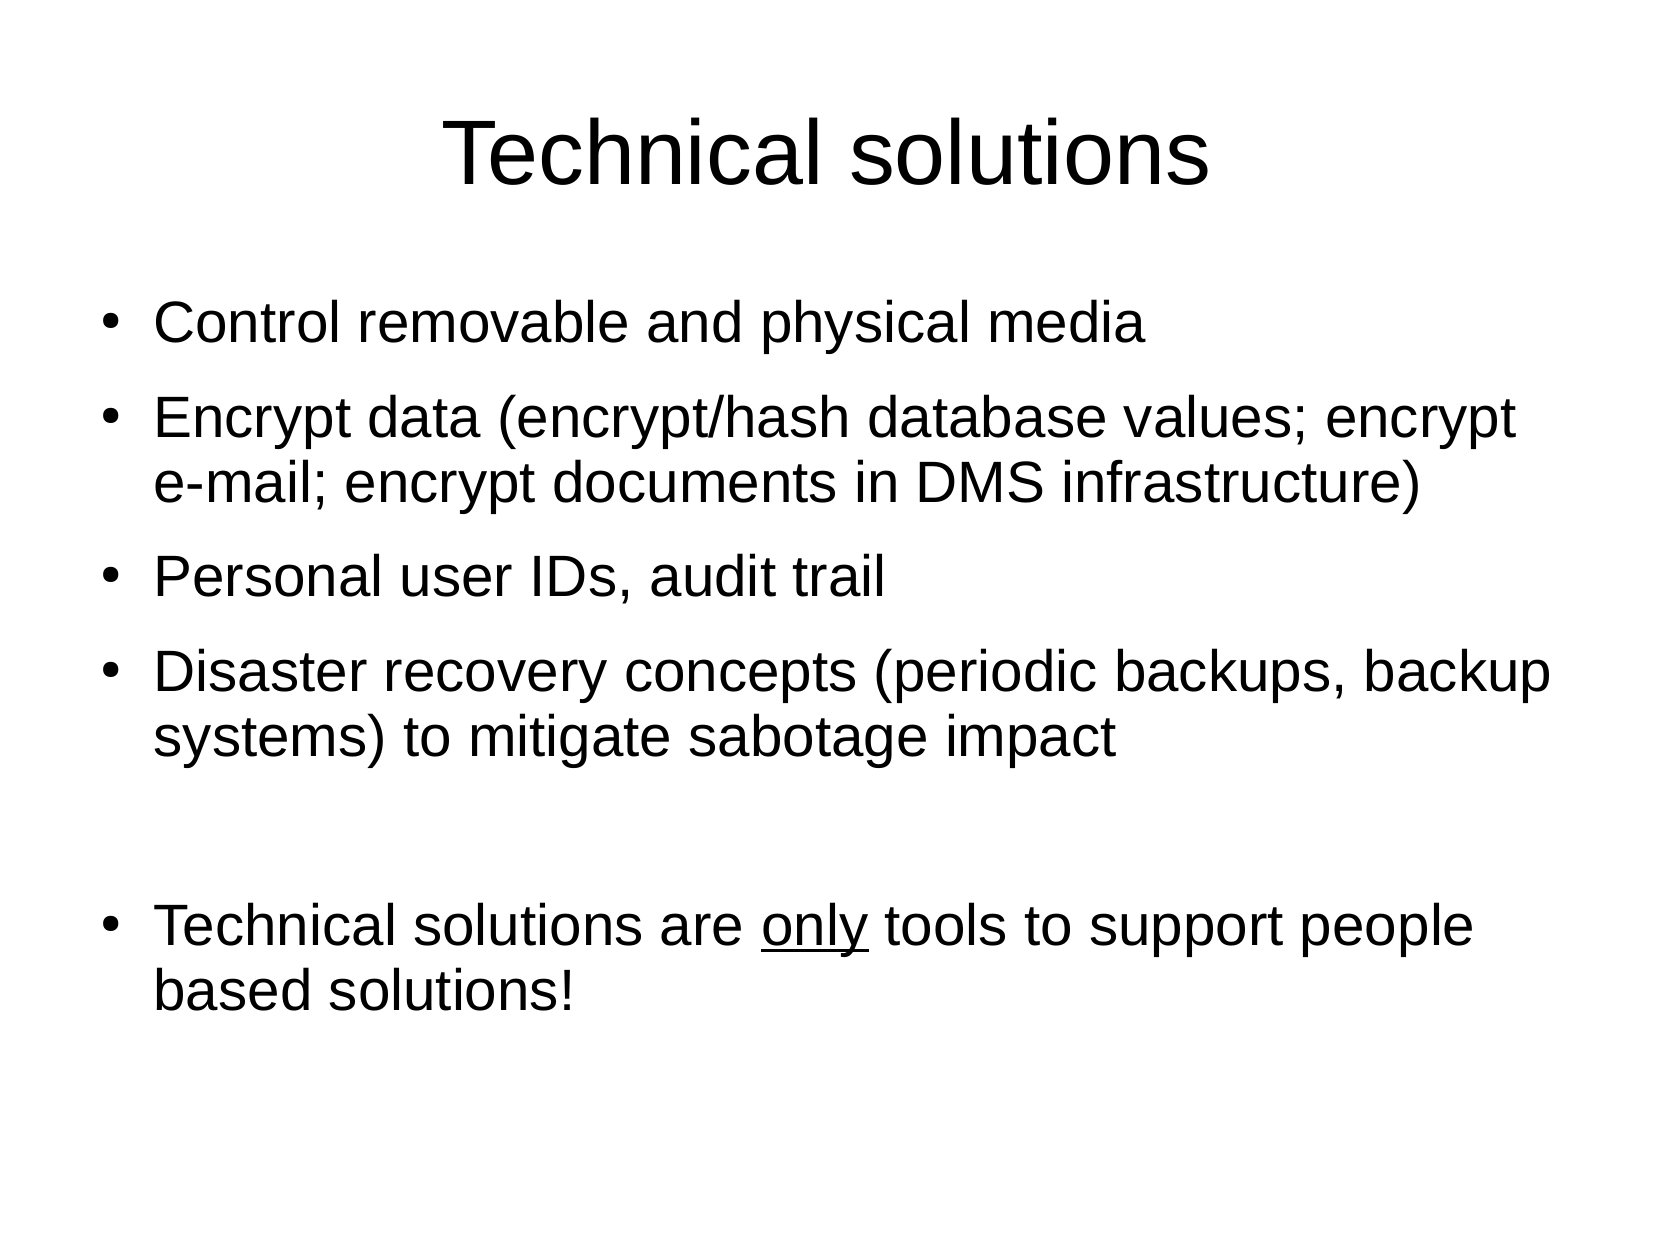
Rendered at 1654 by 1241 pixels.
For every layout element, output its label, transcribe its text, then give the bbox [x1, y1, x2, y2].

title Technical solutions [82, 49, 1571, 257]
list Control removable and physical media Encrypt data (encrypt/hash database values; encrypt e-mail; encrypt documents in DMS infrastructure) Personal user IDs, audit trail Disaster recovery concepts (periodic backups, backup systems) to mitigate sabotage impact Technical solutions are only tools to support people based solutions! [82, 290, 1571, 1109]
